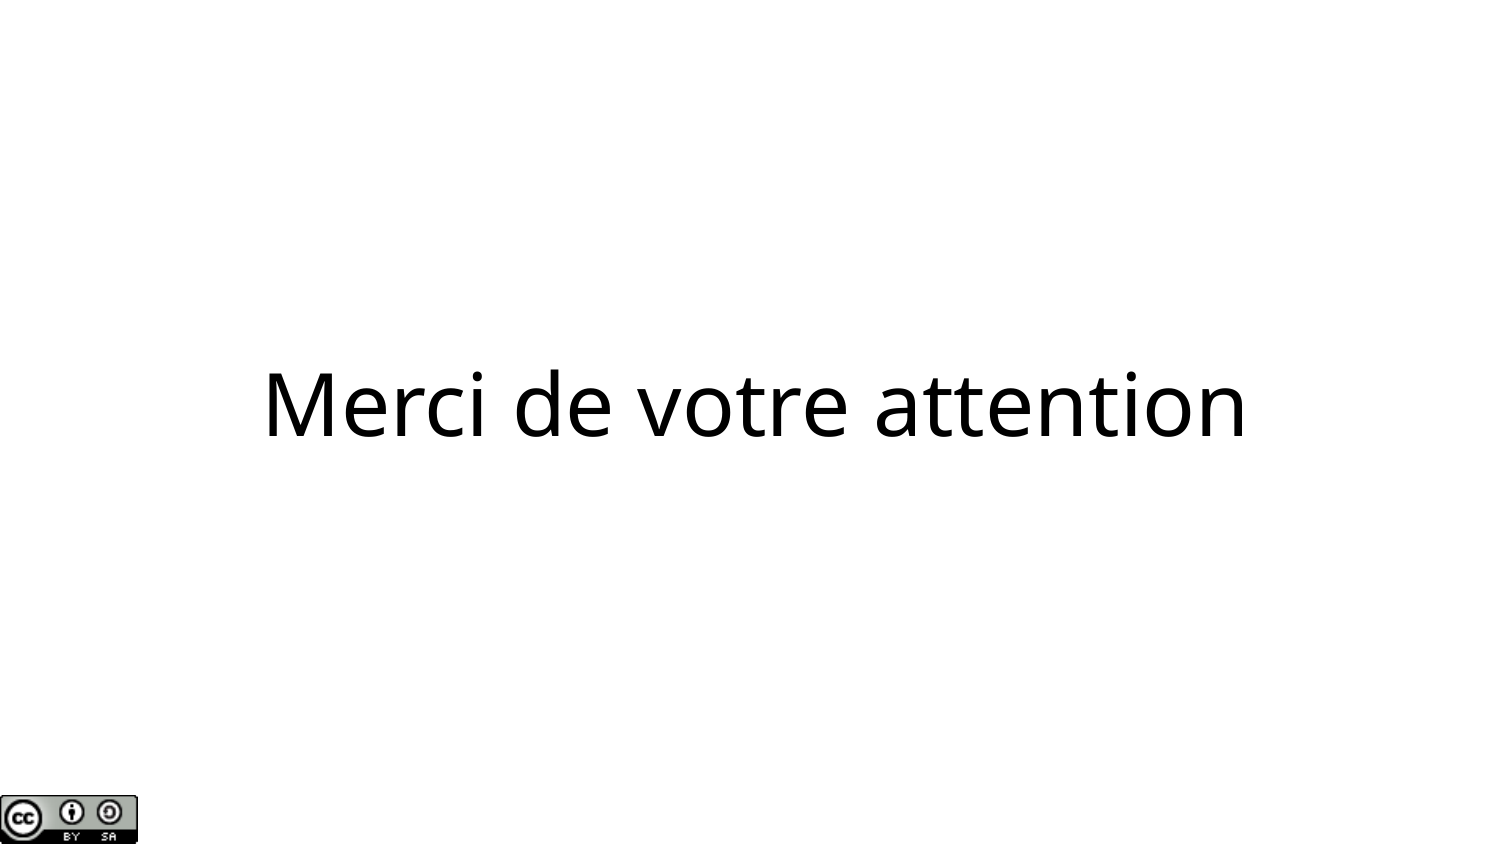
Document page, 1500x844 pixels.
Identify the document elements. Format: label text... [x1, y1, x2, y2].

title Merci de votre attention [55, 374, 1456, 469]
picture [0, 795, 138, 844]
